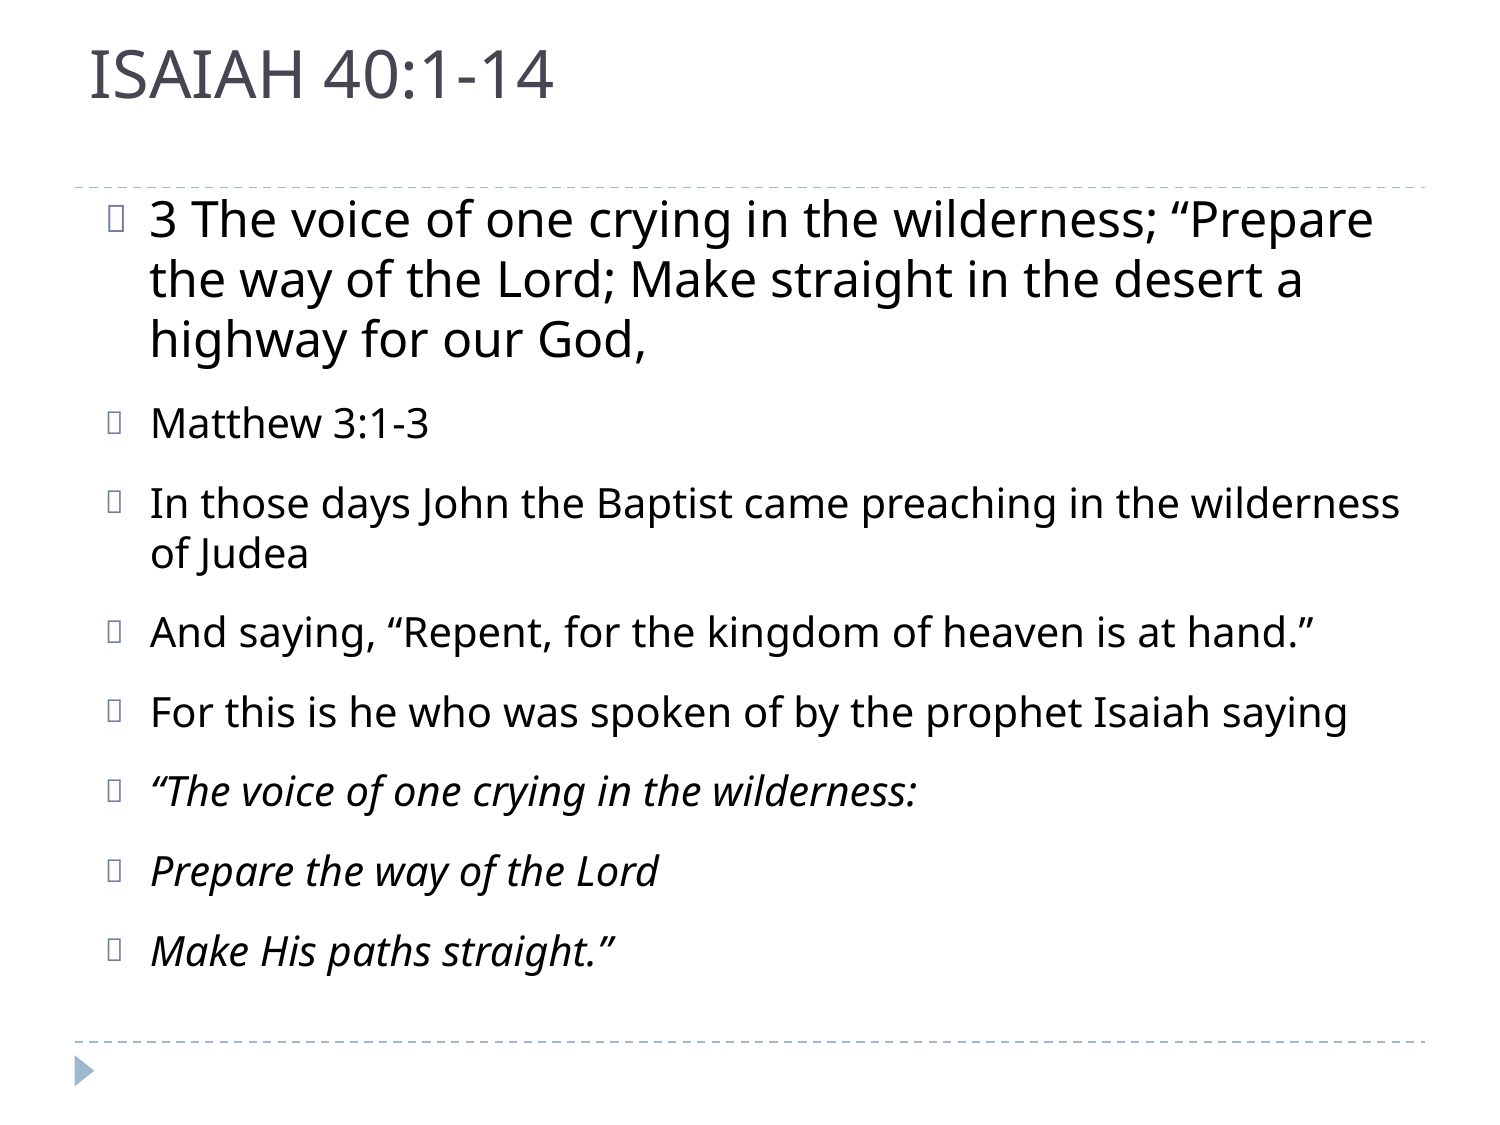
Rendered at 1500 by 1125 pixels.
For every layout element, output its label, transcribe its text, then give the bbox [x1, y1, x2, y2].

list 3 The voice of one crying in the wilderness; “Prepare the way of the Lord; Make straight in the desert a highway for our God, Matthew 3:1-3 In those days John the Baptist came preaching in the wilderness of Judea And saying, “Repent, for the kingdom of heaven is at hand.” For this is he who was spoken of by the prophet Isaiah saying “The voice of one crying in the wilderness: Prepare the way of the Lord Make His paths straight.” [90, 180, 1441, 991]
title ISAIAH 40:1-14 [75, 24, 1425, 188]
